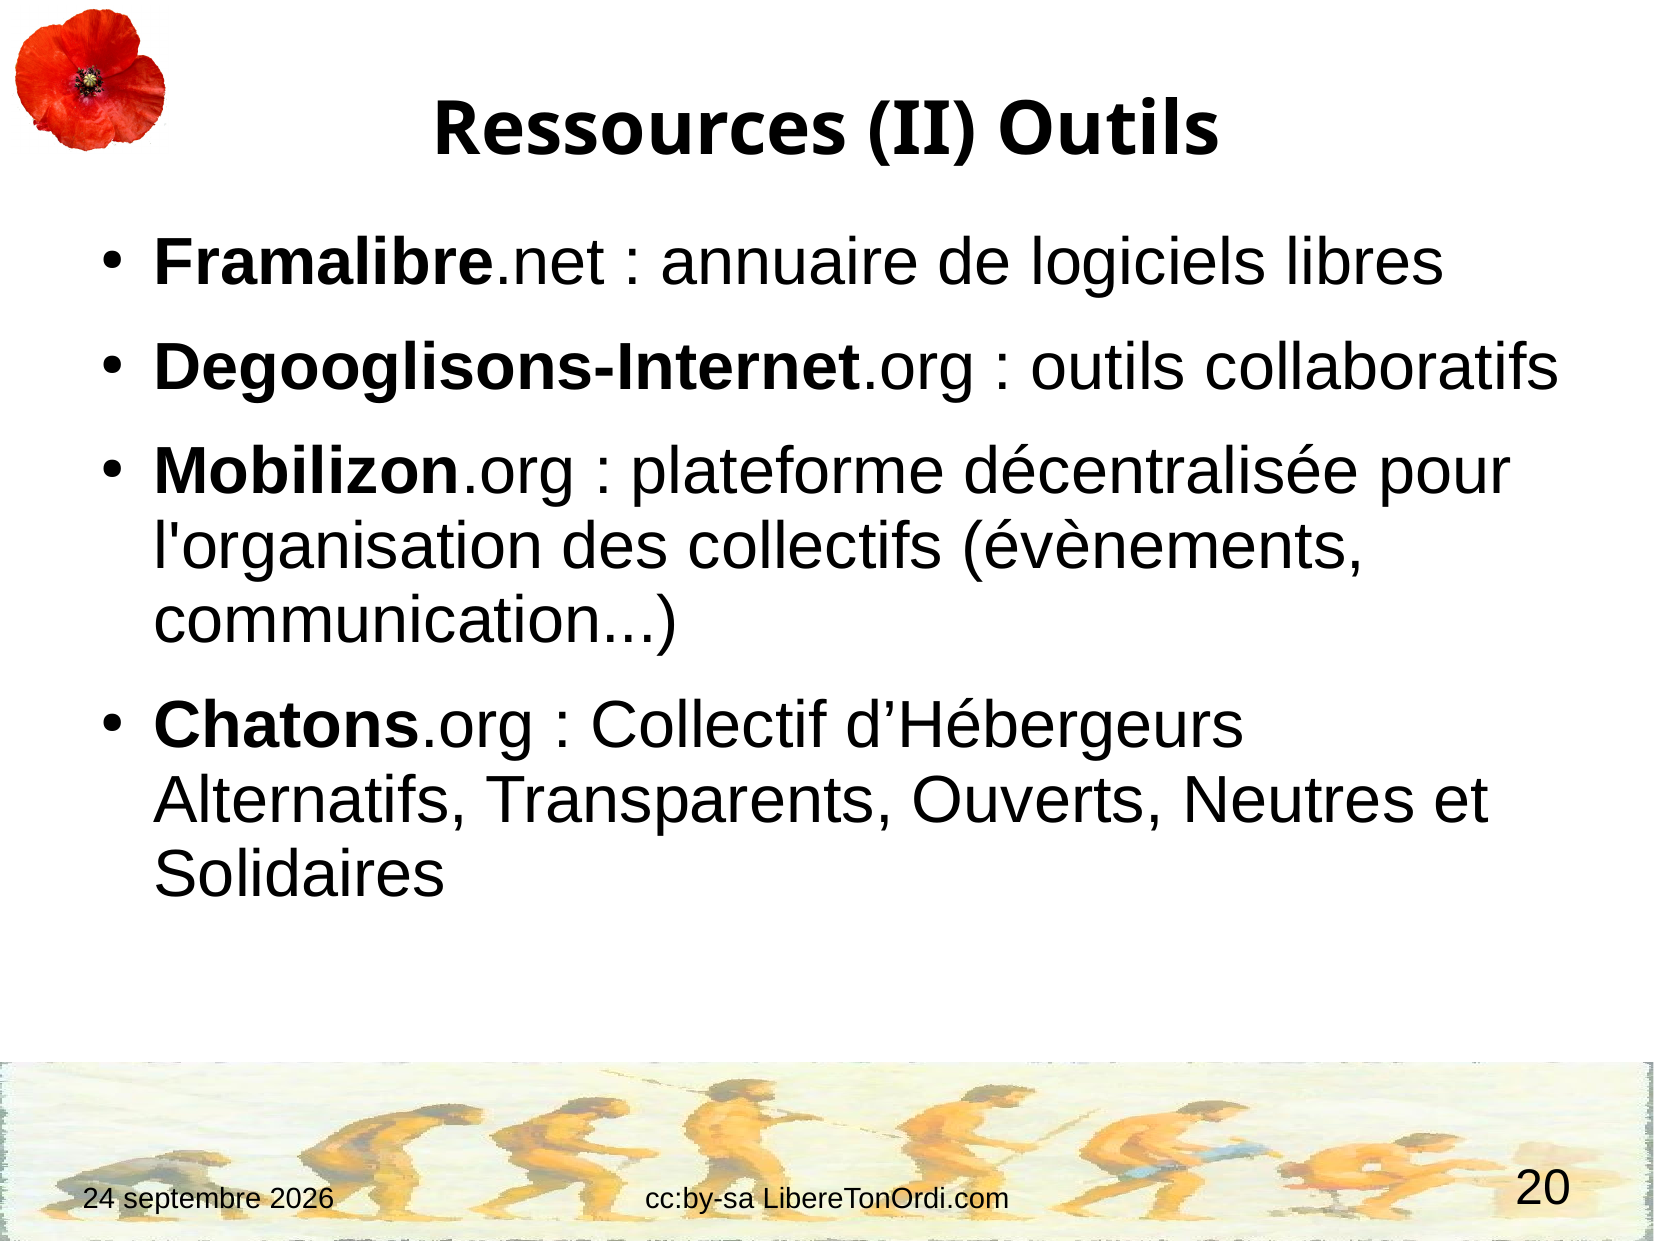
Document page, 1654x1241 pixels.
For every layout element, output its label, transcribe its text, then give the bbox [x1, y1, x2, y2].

list Framalibre.net : annuaire de logiciels libres Degooglisons-Internet.org : outils collaboratifs Mobilizon.org : plateforme décentralisée pour l'organisation des collectifs (évènements, communication...) Chatons.org : Collectif d’Hébergeurs Alternatifs, Transparents, Ouverts, Neutres et Solidaires [82, 224, 1571, 1063]
picture [11, 5, 169, 154]
picture [0, 1062, 1654, 1241]
title Ressources (II) Outils [82, 49, 1571, 201]
